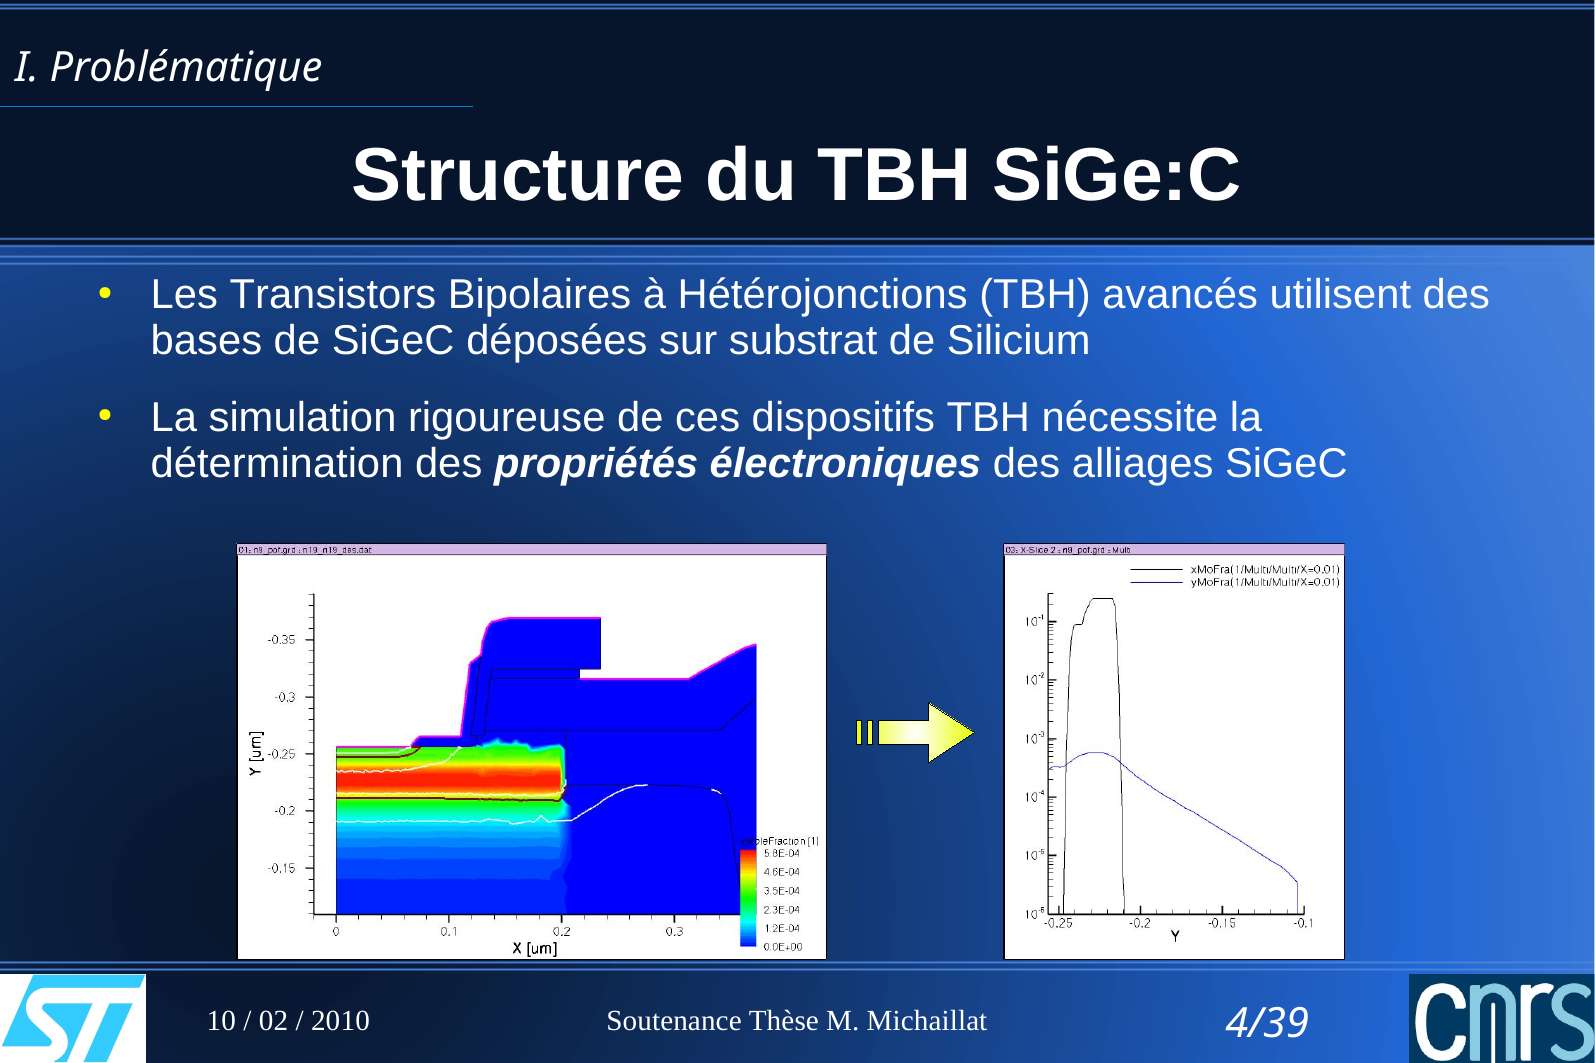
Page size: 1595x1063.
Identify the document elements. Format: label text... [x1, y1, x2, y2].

picture [0, 0, 1595, 1063]
text_box [878, 702, 975, 763]
list Les Transistors Bipolaires à Hétérojonctions (TBH) avancés utilisent des bases de SiGeC déposées sur substrat de Silicium La simulation rigoureuse de ces dispositifs TBH nécessite la détermination des propriétés électroniques des alliages SiGeC [79, 270, 1515, 973]
text_box I. Problématique [0, 29, 1182, 100]
text_box [867, 720, 873, 745]
title Structure du TBH SiGe:C [79, 115, 1515, 234]
text_box [856, 720, 862, 745]
